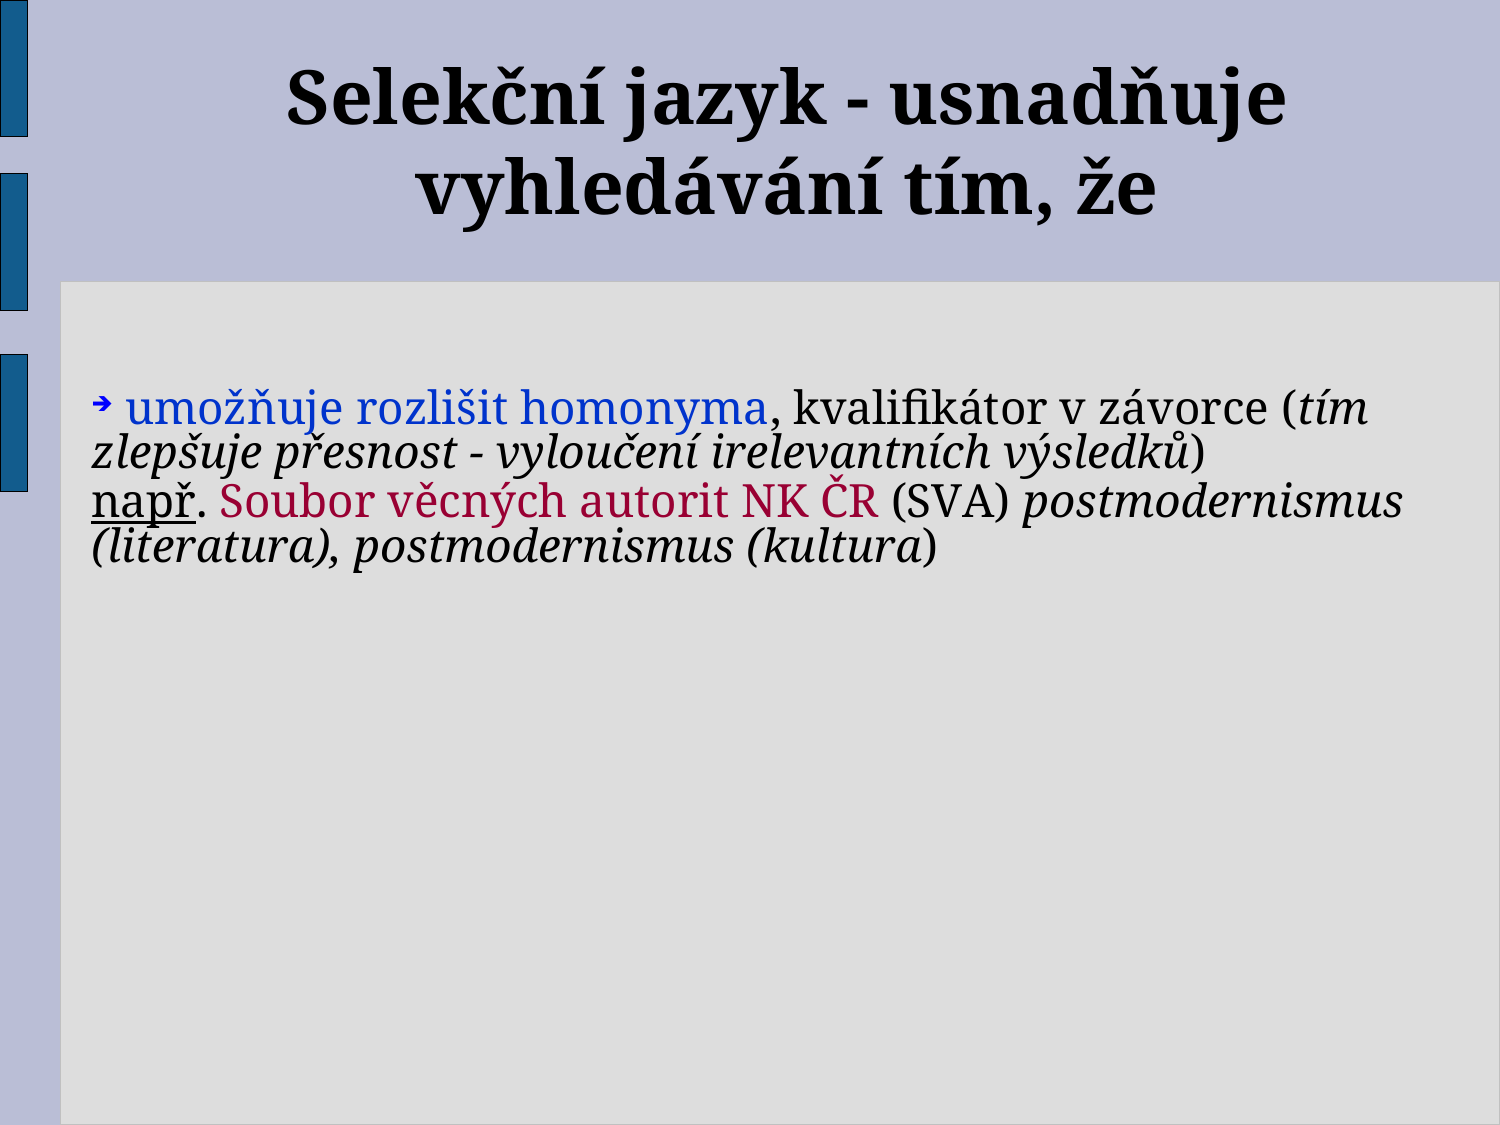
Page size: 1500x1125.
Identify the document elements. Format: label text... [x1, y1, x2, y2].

list umožňuje rozlišit homonyma, kvalifikátor v závorce (tím zlepšuje přesnost - vyloučení irelevantních výsledků) např. Soubor věcných autorit NK ČR (SVA) postmodernismus (literatura), postmodernismus (kultura) [76, 262, 1477, 1125]
title Selekční jazyk - usnadňuje vyhledávání tím, že [150, 41, 1426, 238]
